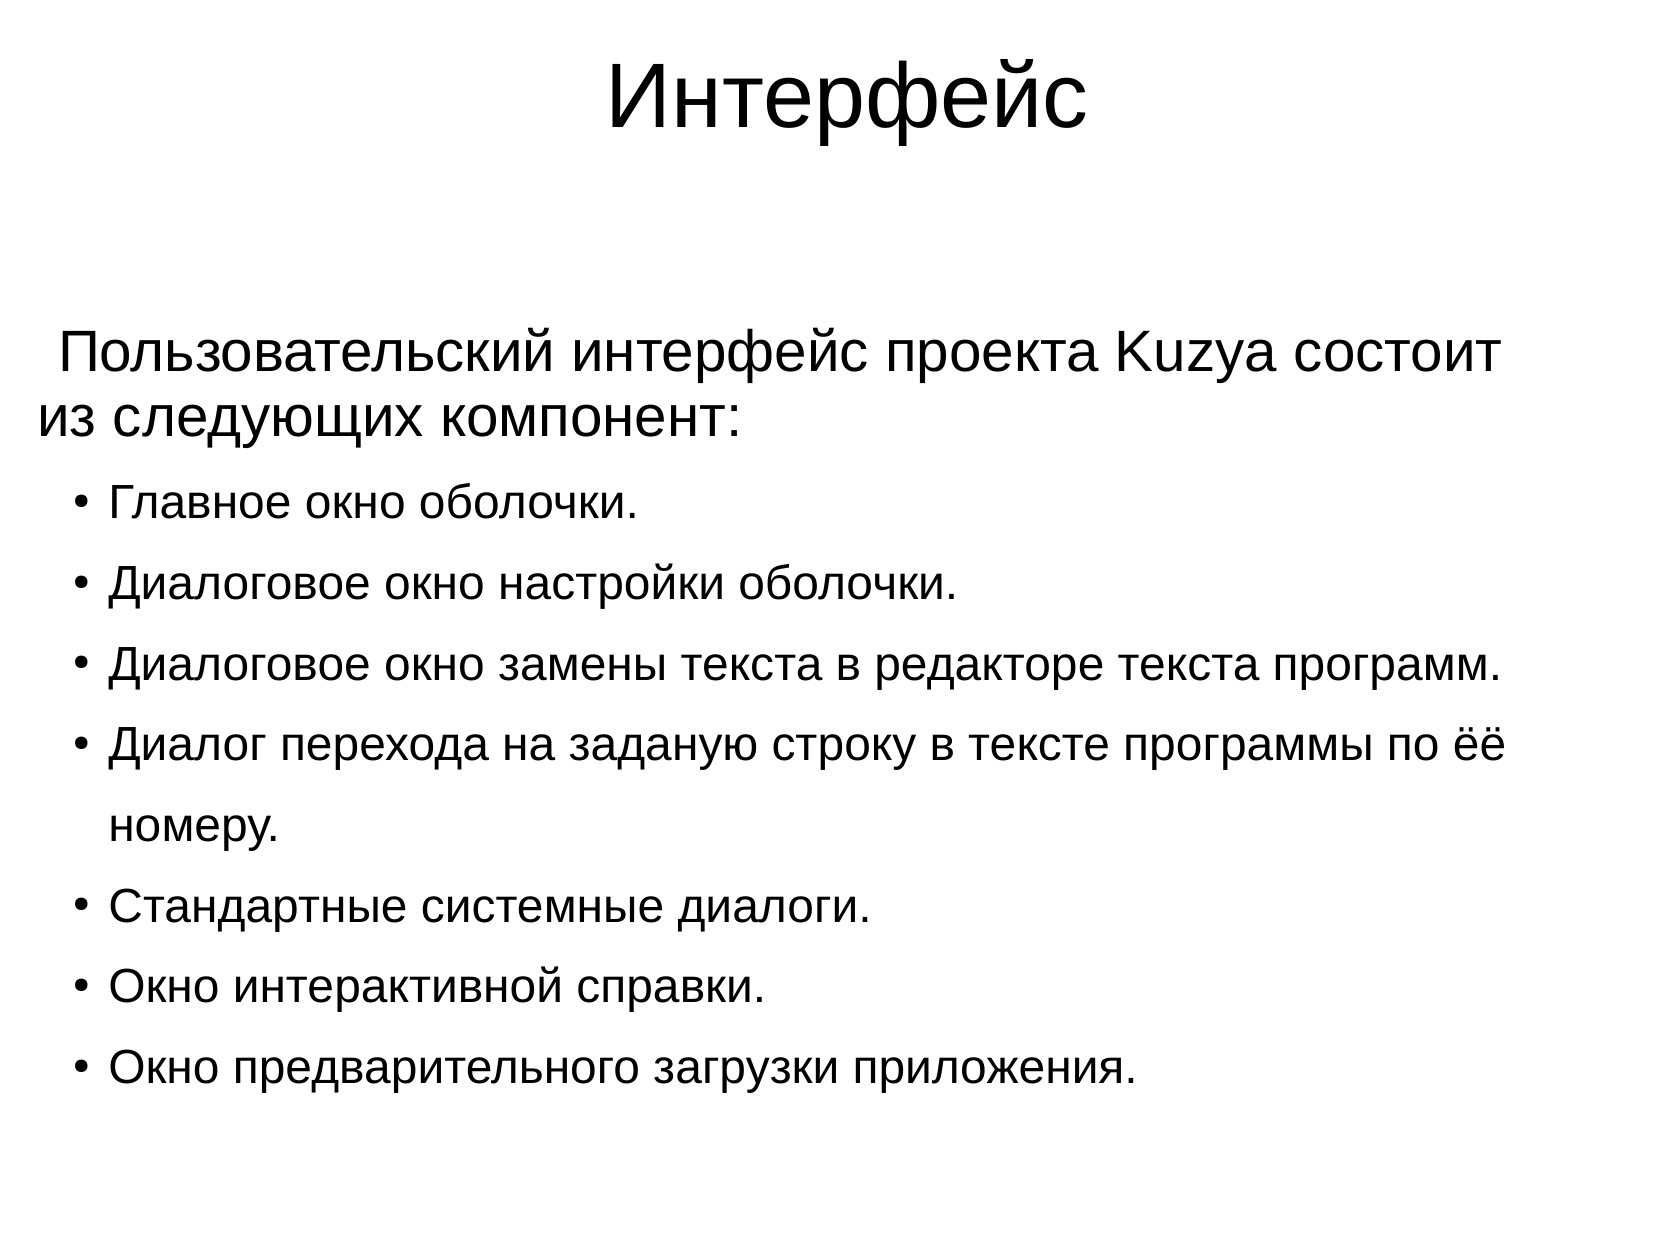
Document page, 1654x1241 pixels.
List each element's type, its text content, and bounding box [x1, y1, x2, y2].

subtitle Пользовательский интерфейс проекта Kuzya состоит из следующих компонент: Главное окно оболочки. Диалоговое окно настройки оболочки. Диалоговое окно замены текста в редакторе текста программ. Диалог перехода на заданую строку в тексте программы по ёё номеру. Стандартные системные диалоги. Окно интерактивной справки. Окно предварительного загрузки приложения. [37, 237, 1571, 1175]
title Интерфейс [86, 0, 1576, 193]
